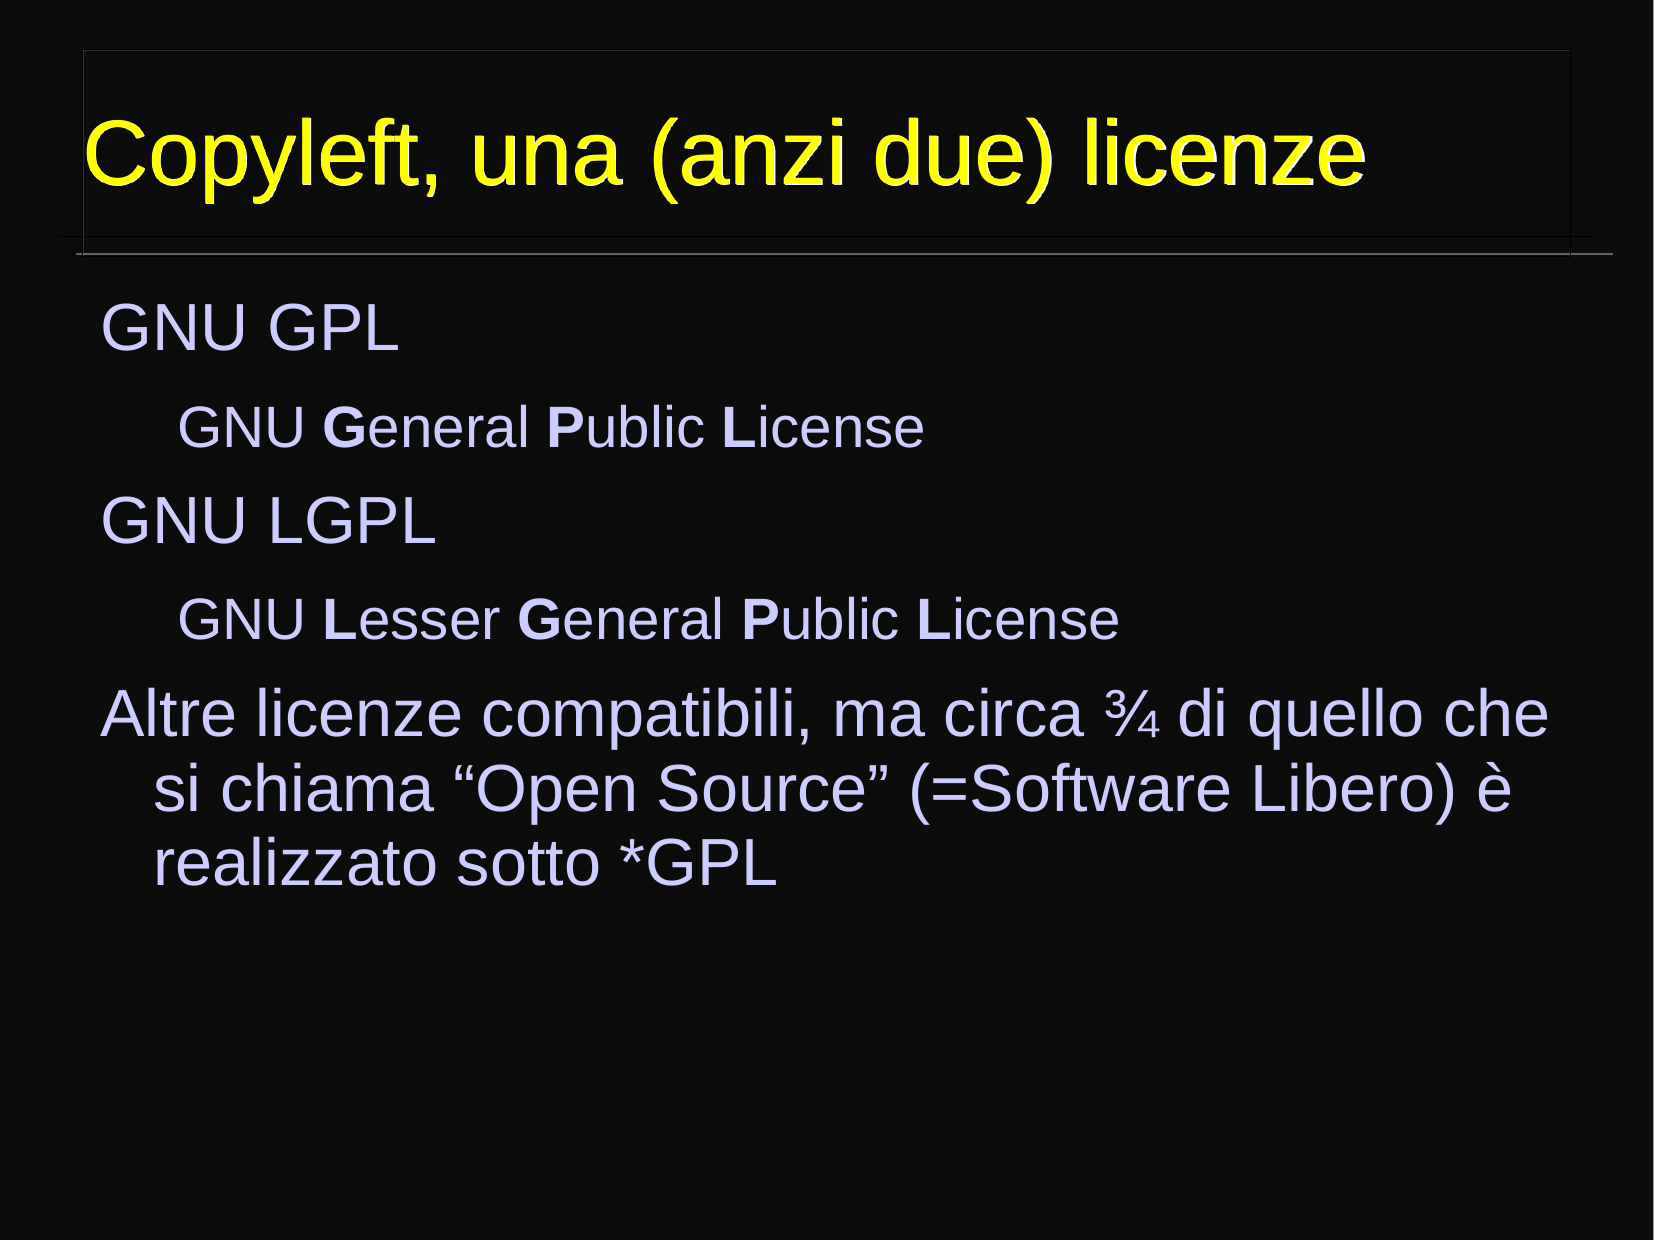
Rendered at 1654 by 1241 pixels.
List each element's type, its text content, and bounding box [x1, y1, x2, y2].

list GNU GPL GNU General Public License GNU LGPL GNU Lesser General Public License Altre licenze compatibili, ma circa ¾ di quello che si chiama “Open Source” (=Software Libero) è realizzato sotto *GPL [82, 290, 1571, 1109]
title Copyleft, una (anzi due) licenze [82, 49, 1571, 257]
